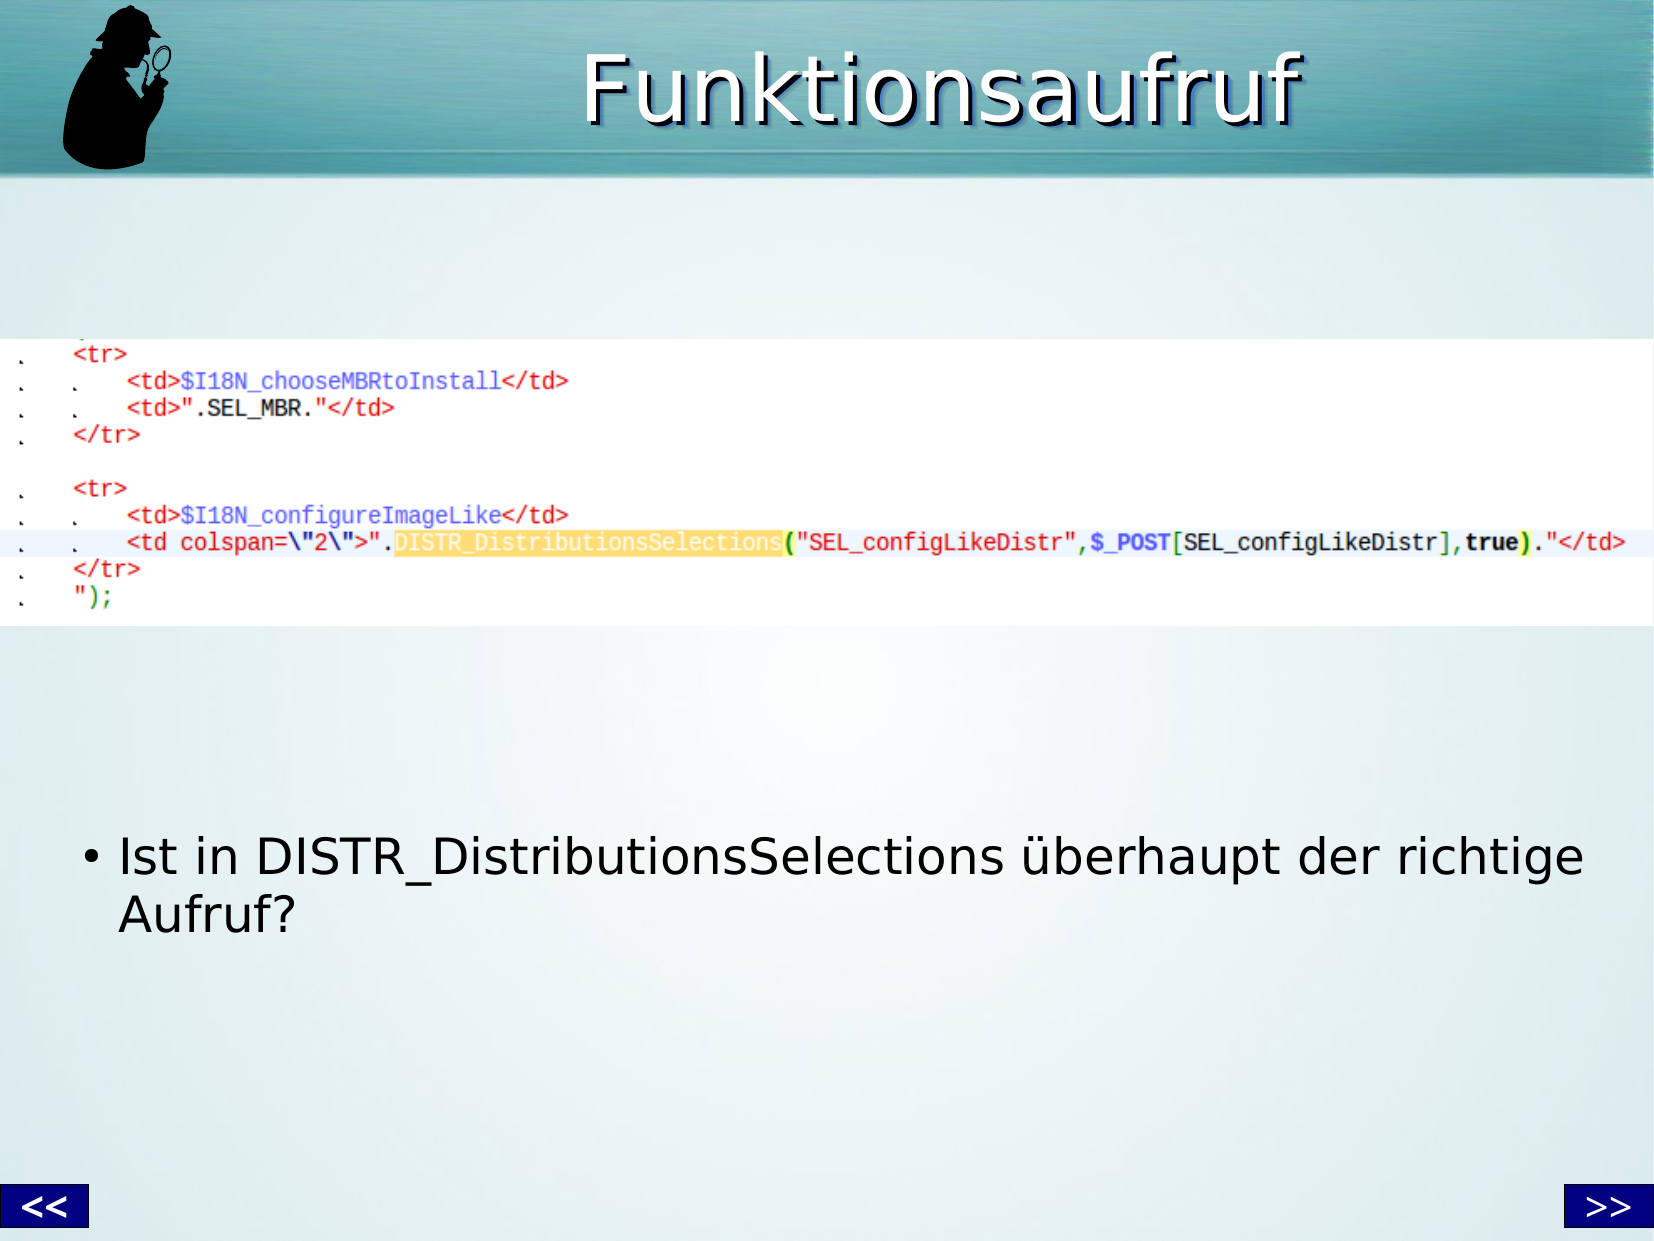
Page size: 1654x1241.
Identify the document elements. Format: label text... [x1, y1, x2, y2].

title Funktionsaufruf [224, 2, 1654, 178]
picture [0, 0, 1654, 1241]
text_box Ist in DISTR_DistributionsSelections überhaupt der richtige Aufruf? [47, 691, 1595, 1140]
